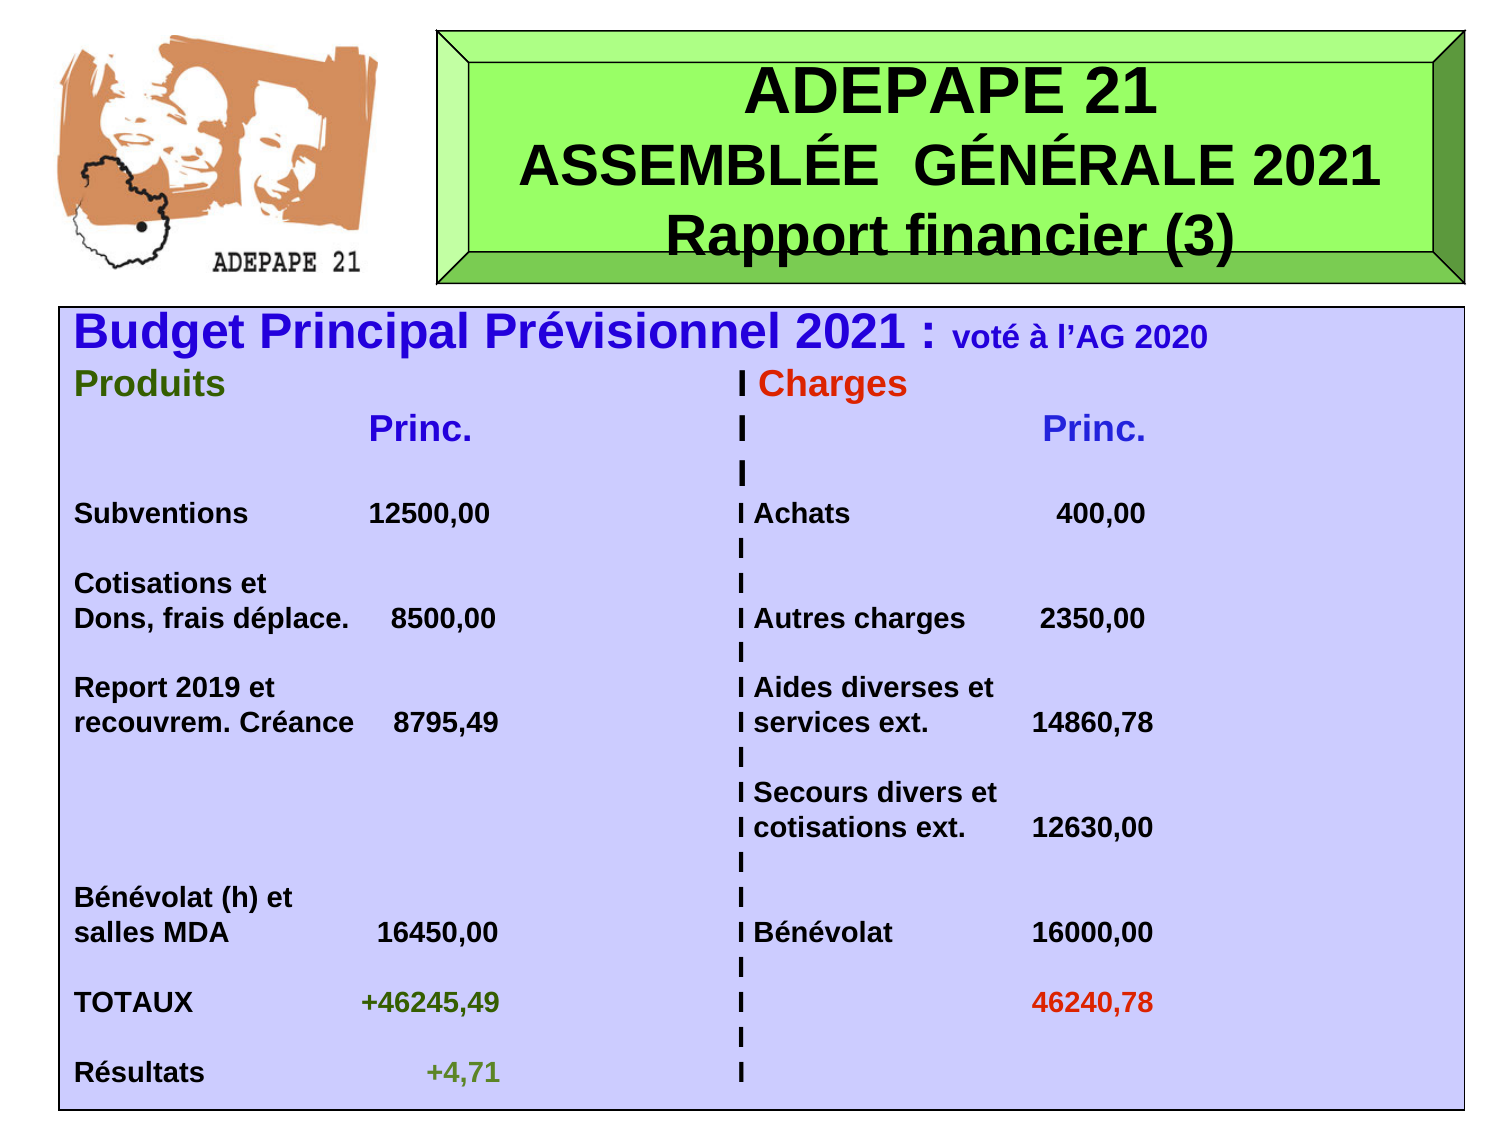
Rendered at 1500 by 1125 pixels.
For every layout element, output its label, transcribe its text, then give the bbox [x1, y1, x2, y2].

picture [53, 35, 378, 273]
text_box Budget Principal Prévisionnel 2021 : voté à l’AG 2020 Produits I Charges Princ. I Princ. I Subventions 12500,00 I Achats 400,00 I Cotisations et I Dons, frais déplace. 8500,00 I Autres charges 2350,00 I Report 2019 et I Aides diverses et recouvrem. Créance 8795,49 I services ext. 14860,78 I I Secours divers et I cotisations ext. 12630,00 I Bénévolat (h) et I salles MDA 16450,00 I Bénévolat 16000,00 I TOTAUX +46245,49 I 46240,78 I Résultats +4,71 I [59, 307, 1465, 1111]
text_box ADEPAPE 21 ASSEMBLÉE GÉNÉRALE 2021 Rapport financier (3) [469, 63, 1433, 251]
